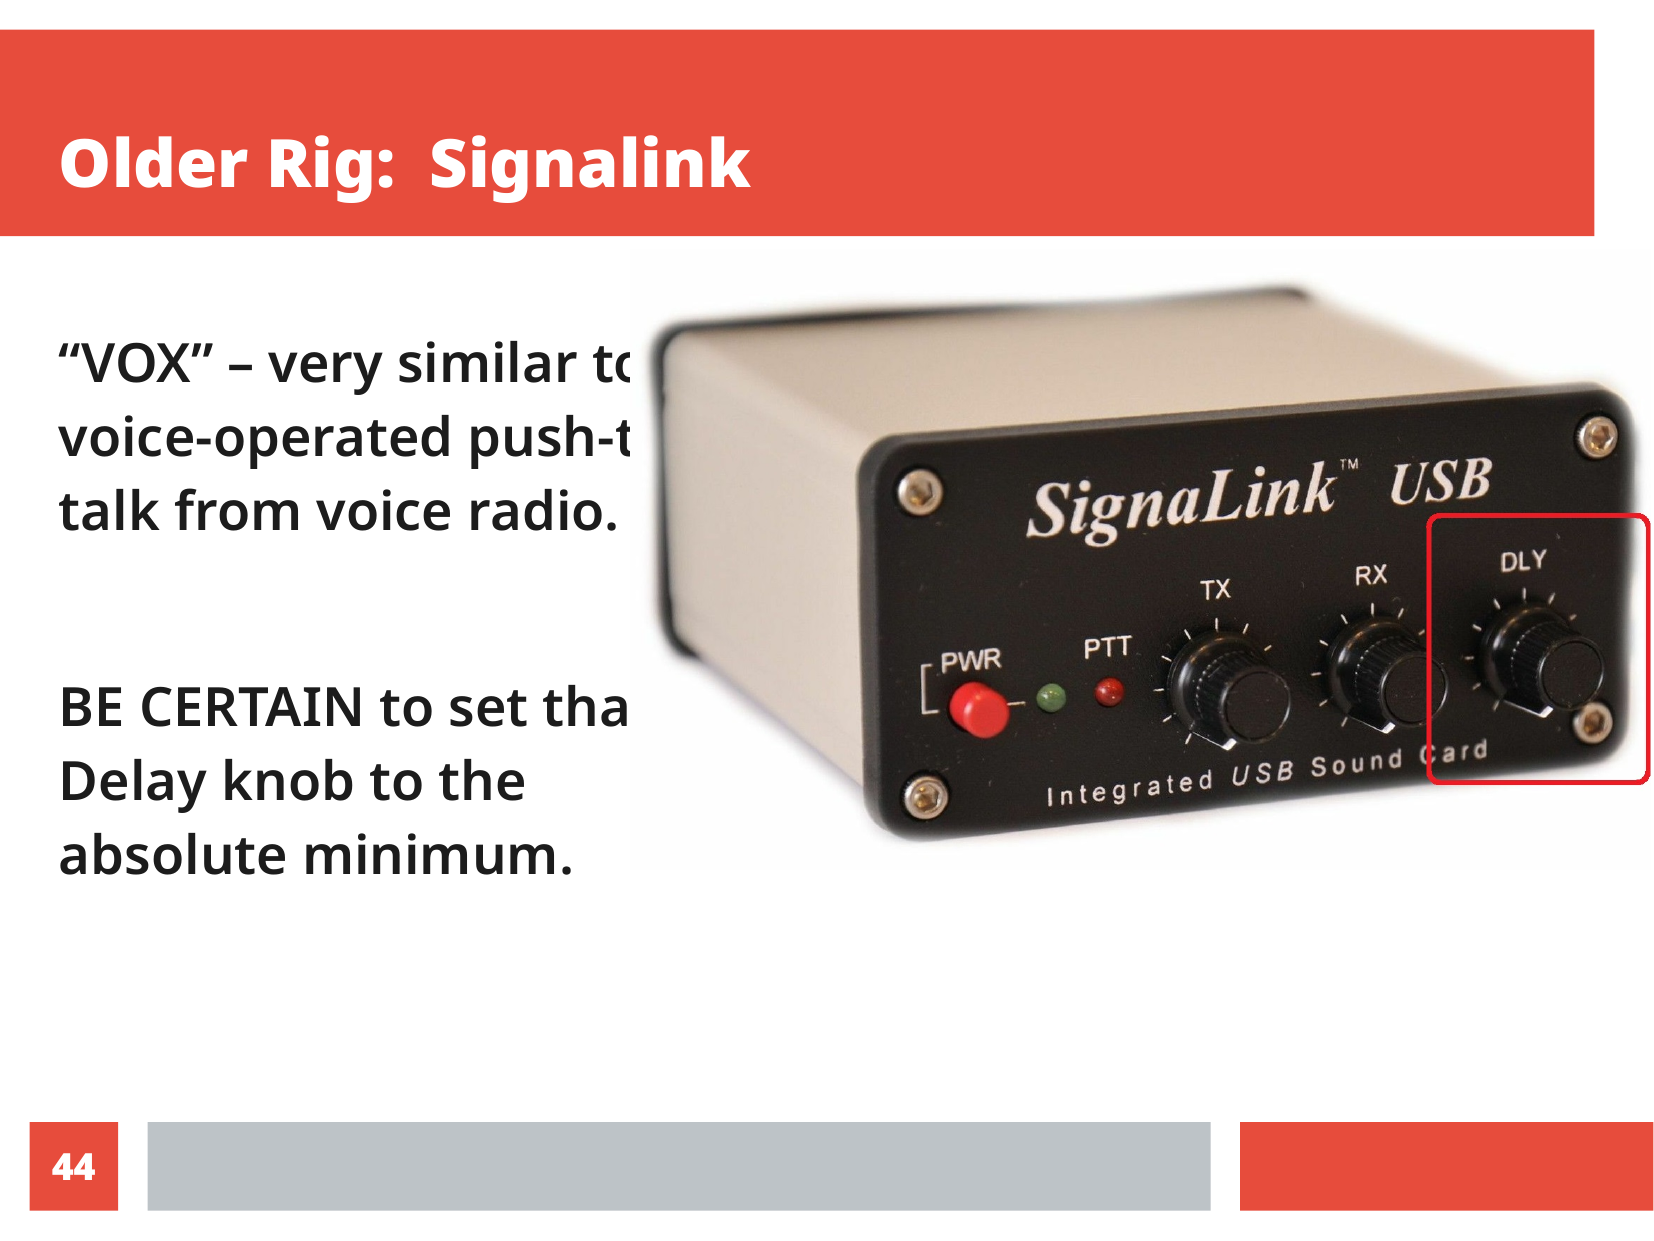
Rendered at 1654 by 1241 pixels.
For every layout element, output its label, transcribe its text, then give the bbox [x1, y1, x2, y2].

picture [630, 249, 1651, 871]
title Older Rig: Signalink [59, 59, 1595, 207]
list “VOX” – very similar to voice-operated push-to-talk from voice radio. BE CERTAIN to set that Delay knob to the absolute minimum. [59, 324, 691, 1093]
